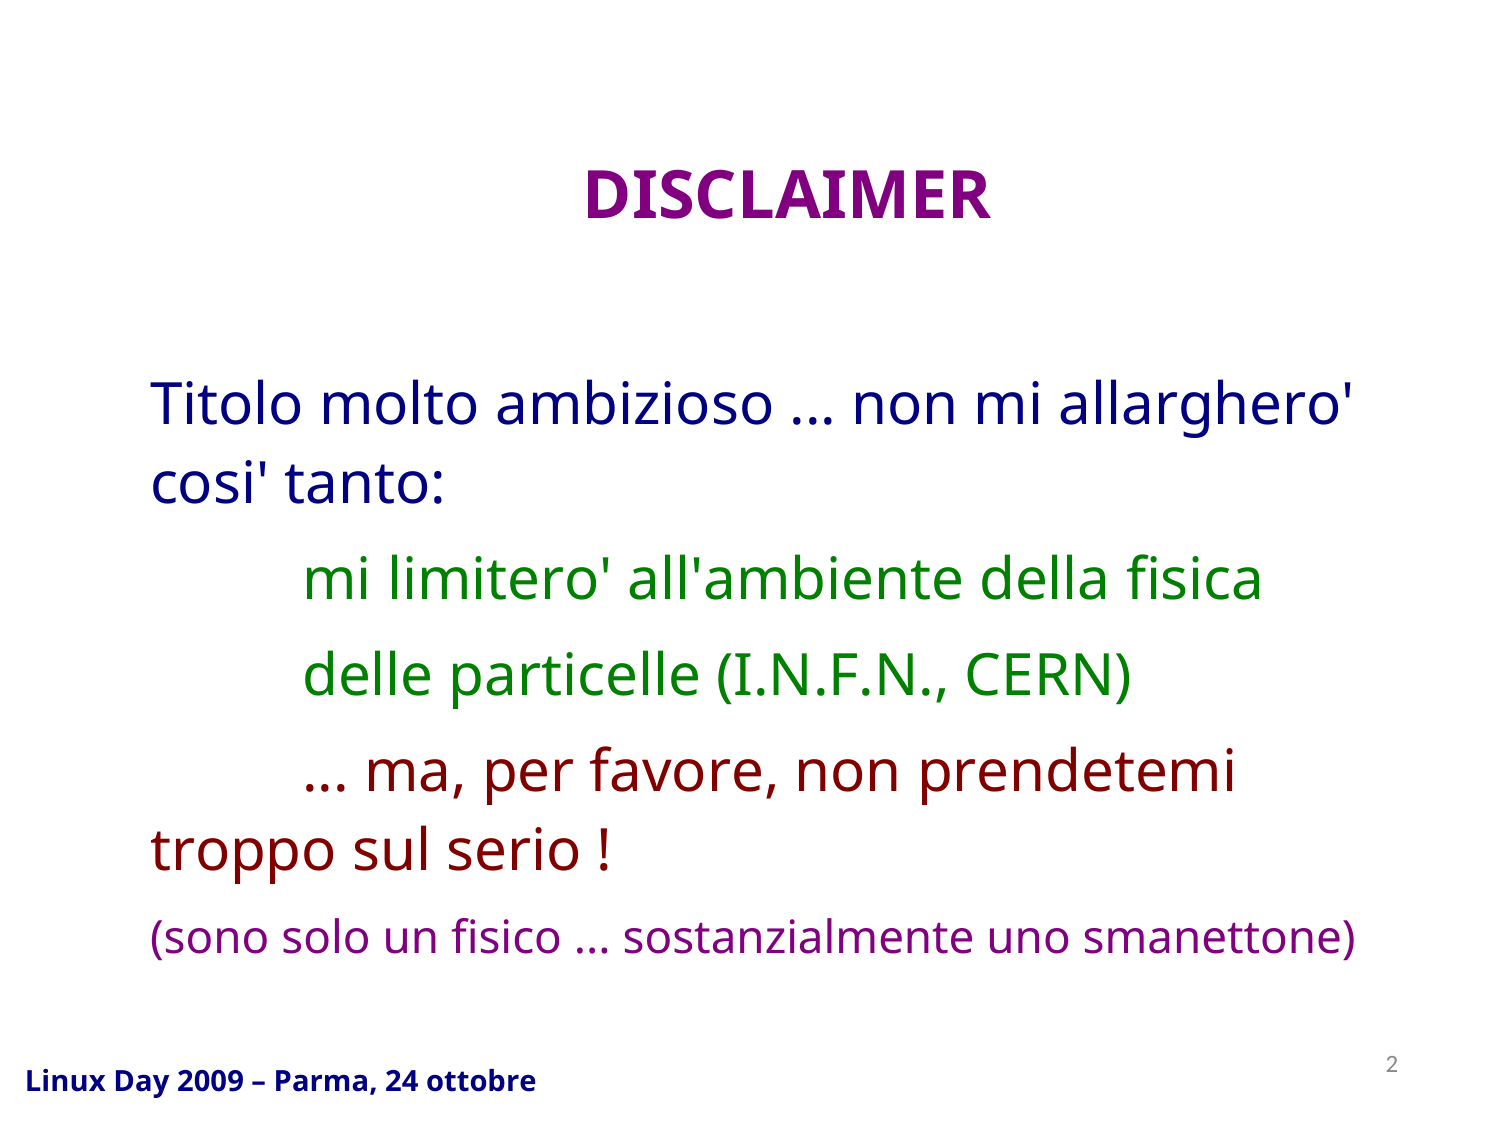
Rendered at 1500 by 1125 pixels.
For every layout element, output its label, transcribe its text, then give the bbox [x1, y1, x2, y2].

subtitle DISCLAIMER Titolo molto ambizioso ... non mi allarghero' cosi' tanto: mi limitero' all'ambiente della fisica delle particelle (I.N.F.N., CERN)‏ ... ma, per favore, non prendetemi troppo sul serio ! (sono solo un fisico ... sostanzialmente uno smanettone) [75, 138, 1425, 976]
